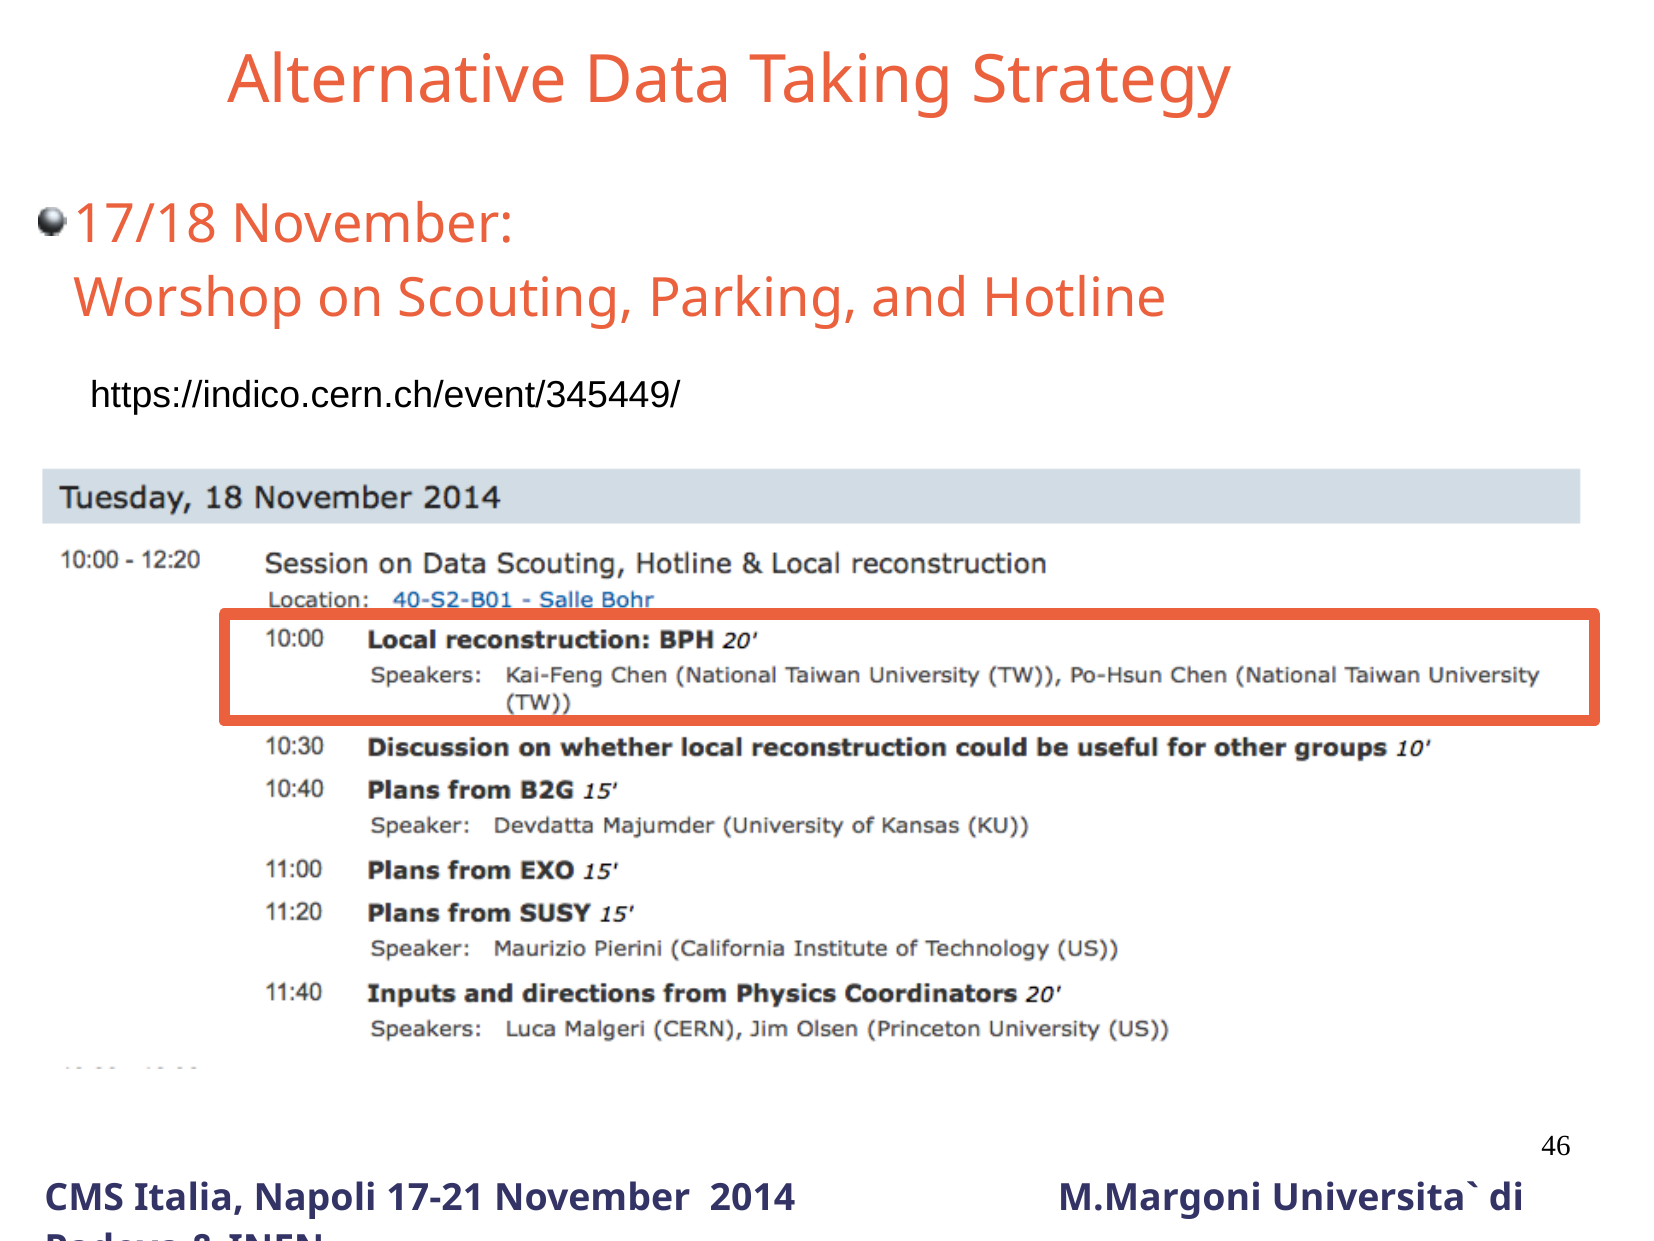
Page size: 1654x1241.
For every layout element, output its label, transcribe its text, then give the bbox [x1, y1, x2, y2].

text_box https://indico.cern.ch/event/345449/ [75, 366, 697, 424]
text_box 17/18 November: Worshop on Scouting, Parking, and Hotline [23, 177, 1654, 425]
text_box CMS Italia, Napoli 17-21 November 2014 M.Margoni Universita` di Padova & INFN [29, 1163, 1625, 1237]
text_box Alternative Data Taking Strategy [17, 23, 1654, 139]
picture [0, 447, 1654, 1069]
